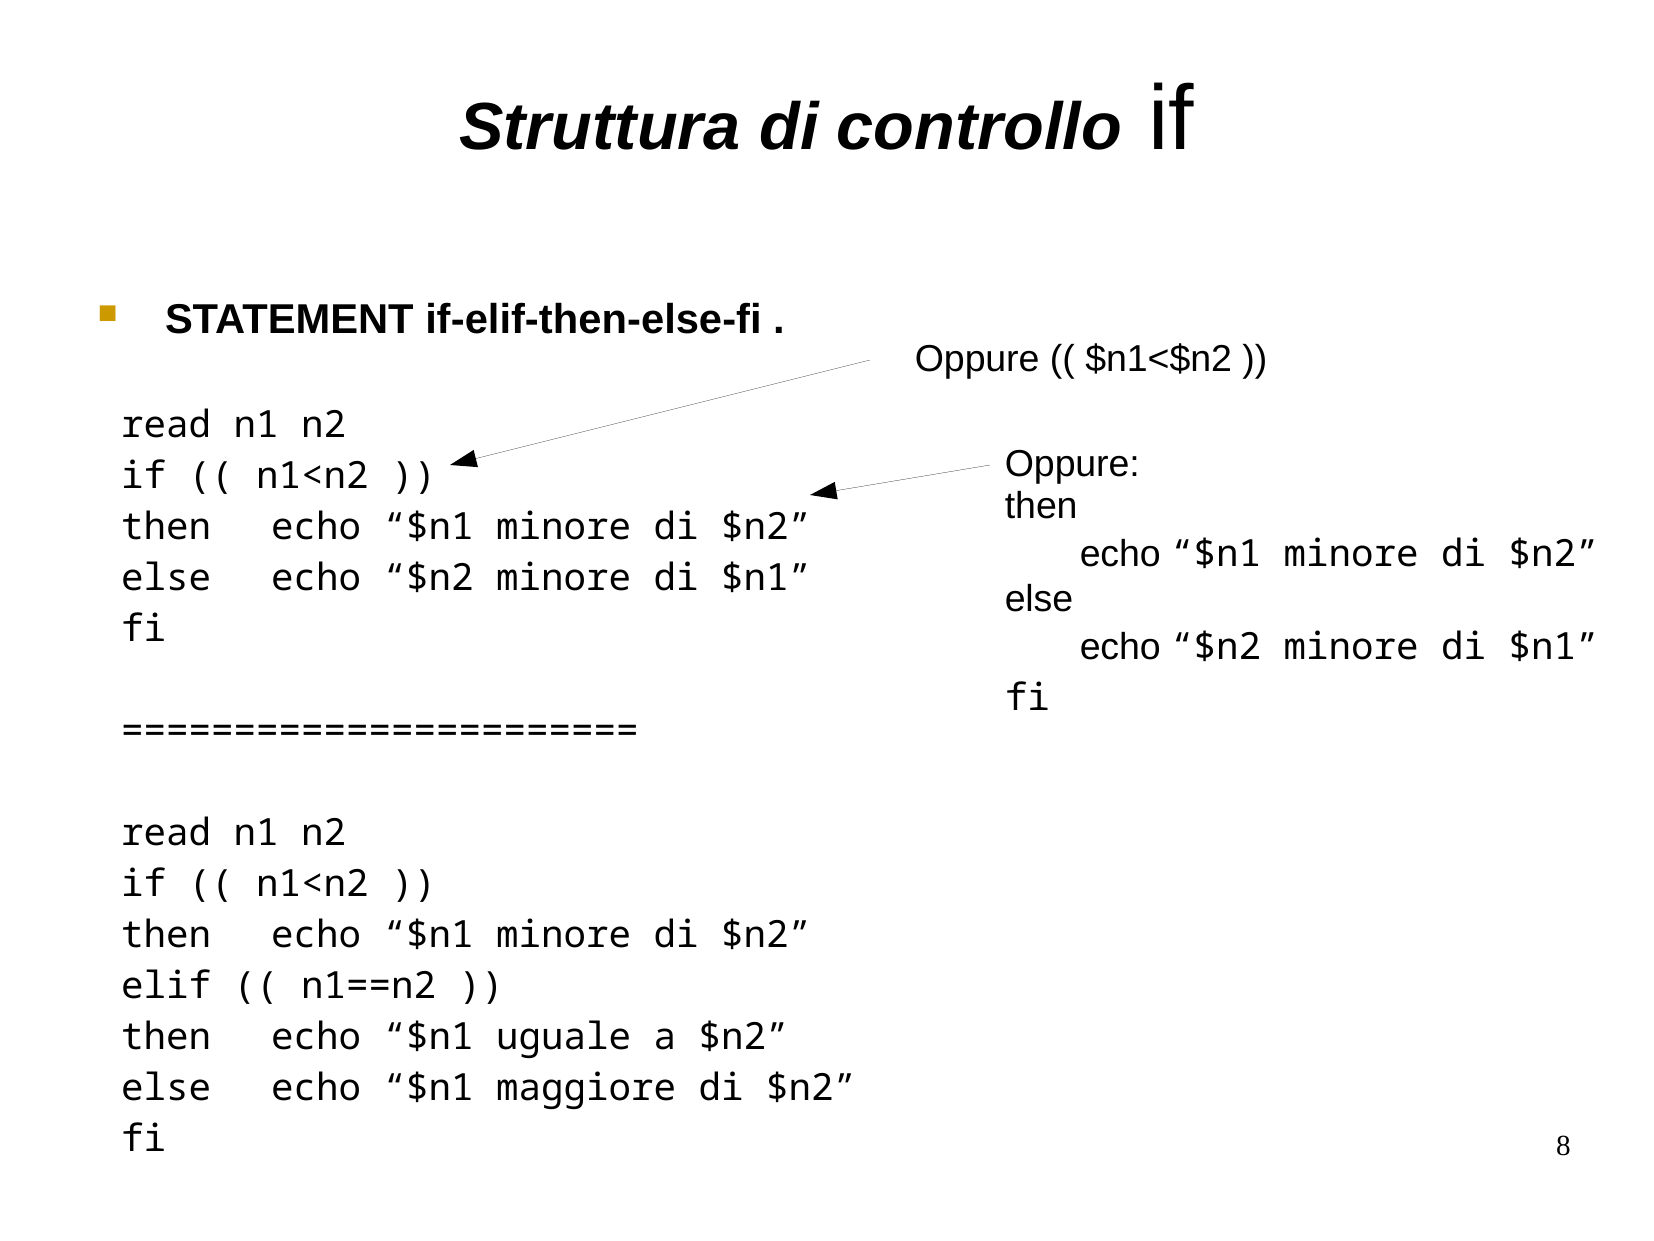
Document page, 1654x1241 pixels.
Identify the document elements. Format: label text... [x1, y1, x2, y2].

title Struttura di controllo if [82, 50, 1571, 257]
list STATEMENT if-elif-then-else-fi . [82, 289, 1571, 1112]
text_box Oppure (( $n1<$n2 )) [900, 330, 1441, 387]
text_box read n1 n2 if (( n1<n2 )) then echo “$n1 minore di $n2” else echo “$n2 minore di $n1” fi ======================= read n1 n2 if (( n1<n2 )) then echo “$n1 minore di $n2” elif (( n1==n2 )) then echo “$n1 uguale a $n2” else echo “$n1 maggiore di $n2” fi [106, 390, 1247, 1058]
text_box Oppure: then echo “$n1 minore di $n2” else echo “$n2 minore di $n1” fi [990, 435, 1621, 710]
